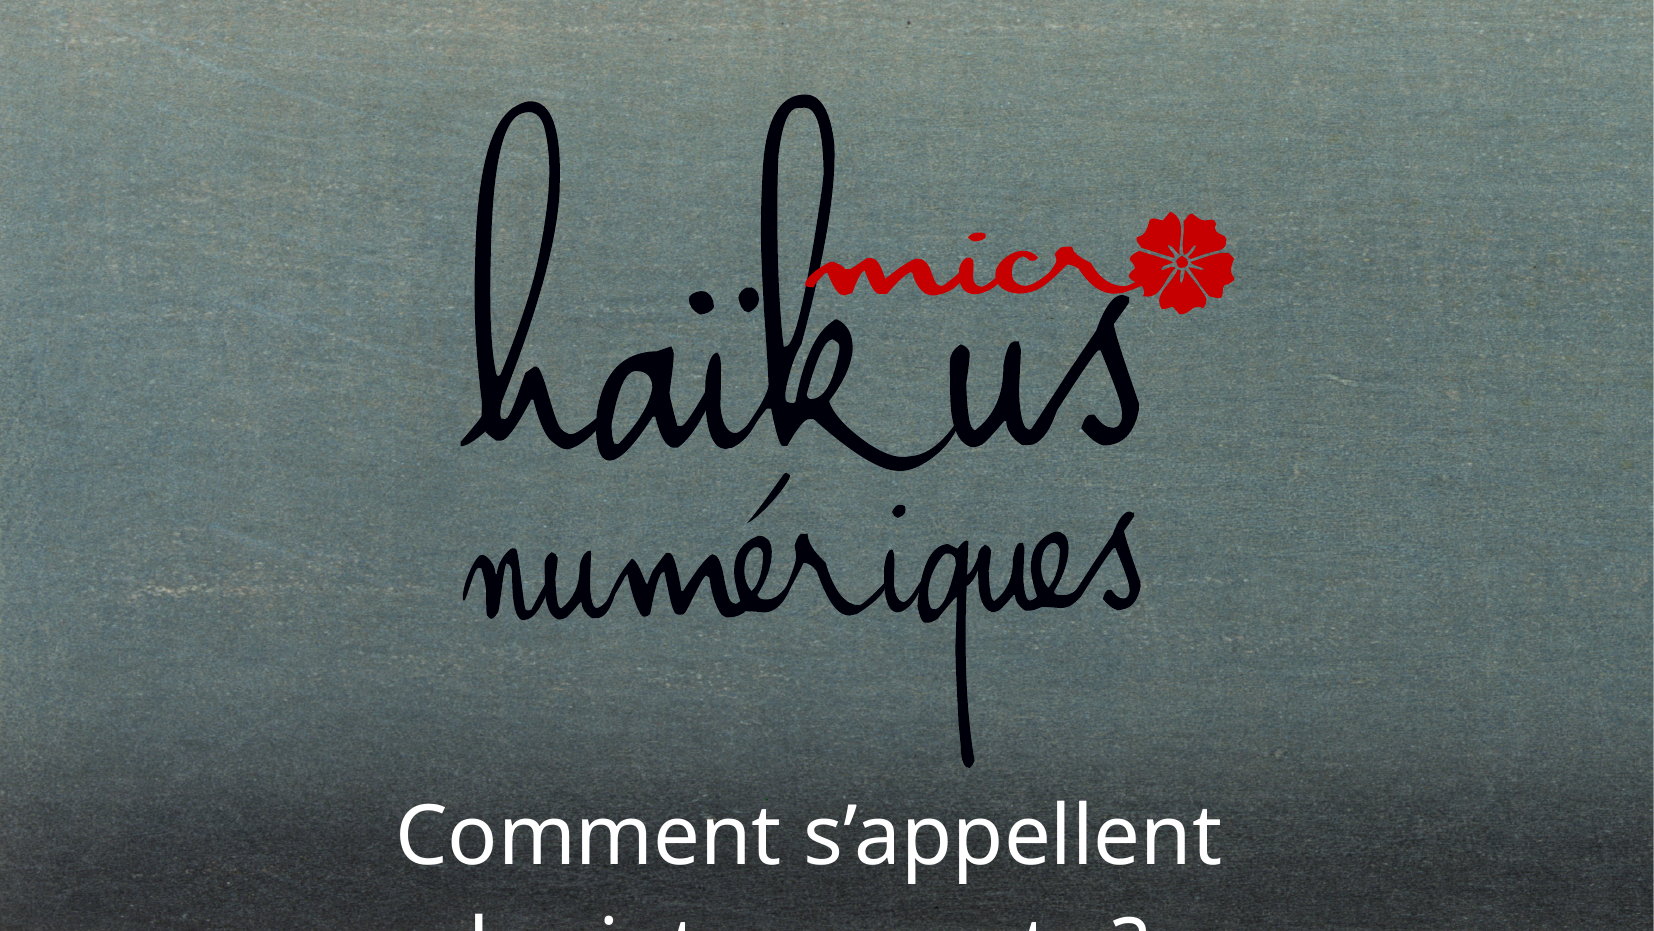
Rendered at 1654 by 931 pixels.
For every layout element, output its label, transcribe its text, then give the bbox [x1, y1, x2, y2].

picture [0, 0, 1654, 931]
text_box Comment s’appellent les intervenants ? [377, 767, 1241, 890]
